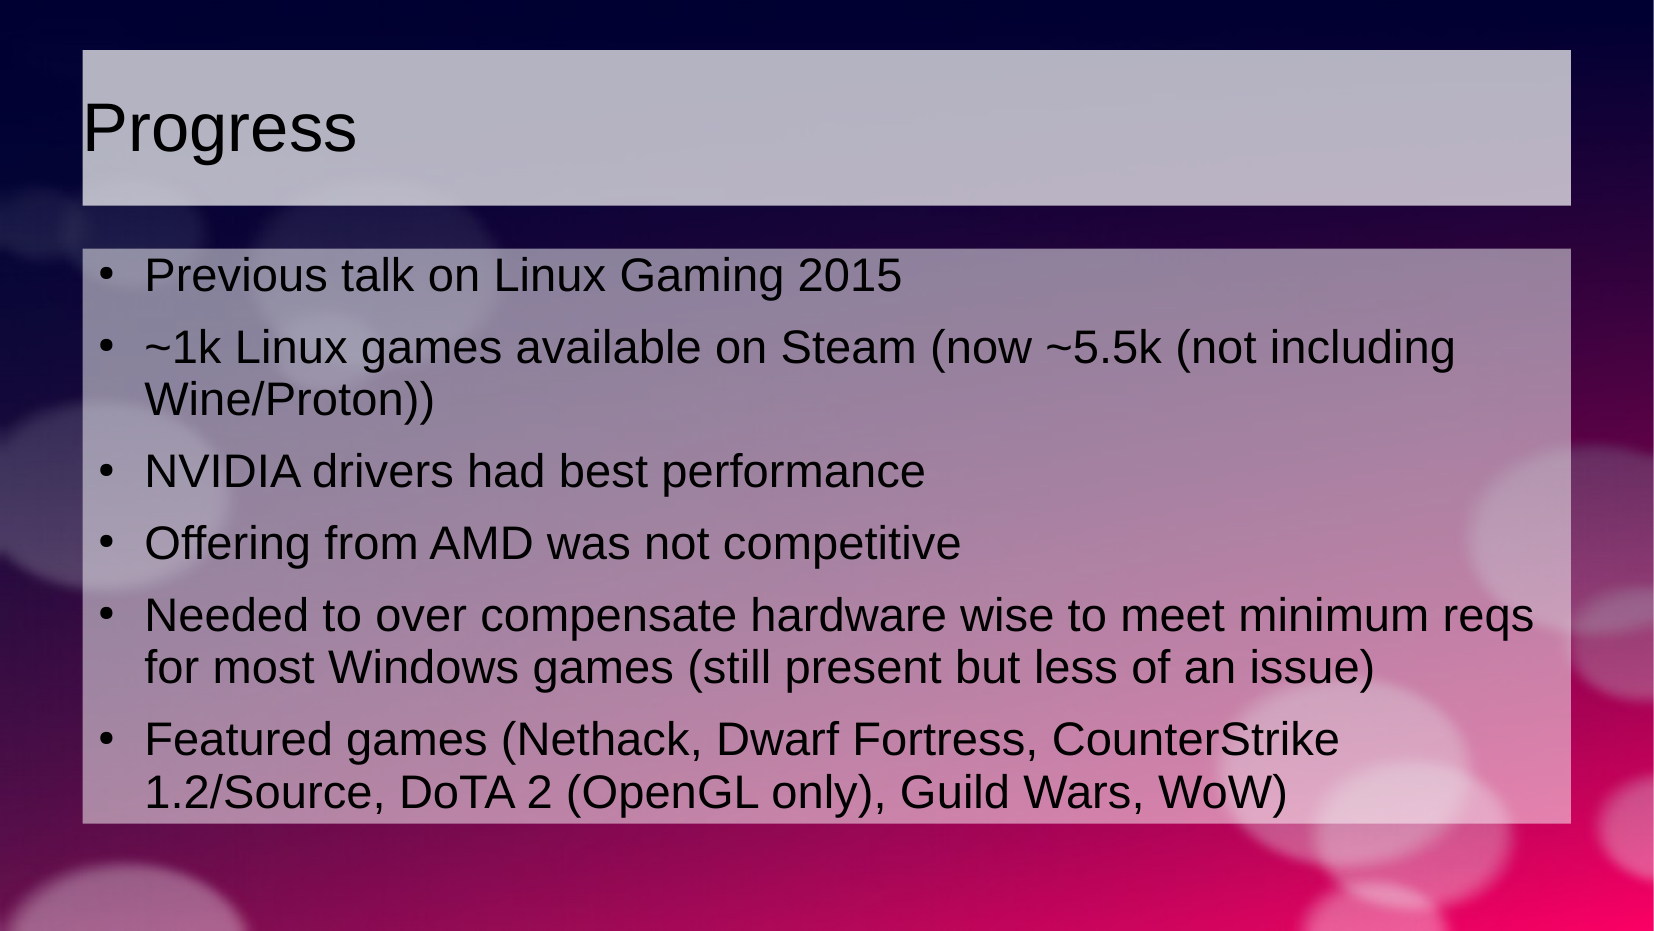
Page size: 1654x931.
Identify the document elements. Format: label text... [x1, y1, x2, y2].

list Previous talk on Linux Gaming 2015 ~1k Linux games available on Steam (now ~5.5k (not including Wine/Proton)) NVIDIA drivers had best performance Offering from AMD was not competitive Needed to over compensate hardware wise to meet minimum reqs for most Windows games (still present but less of an issue) Featured games (Nethack, Dwarf Fortress, CounterStrike 1.2/Source, DoTA 2 (OpenGL only), Guild Wars, WoW) [82, 248, 1571, 824]
title Progress [82, 50, 1571, 206]
picture [0, 0, 1654, 931]
